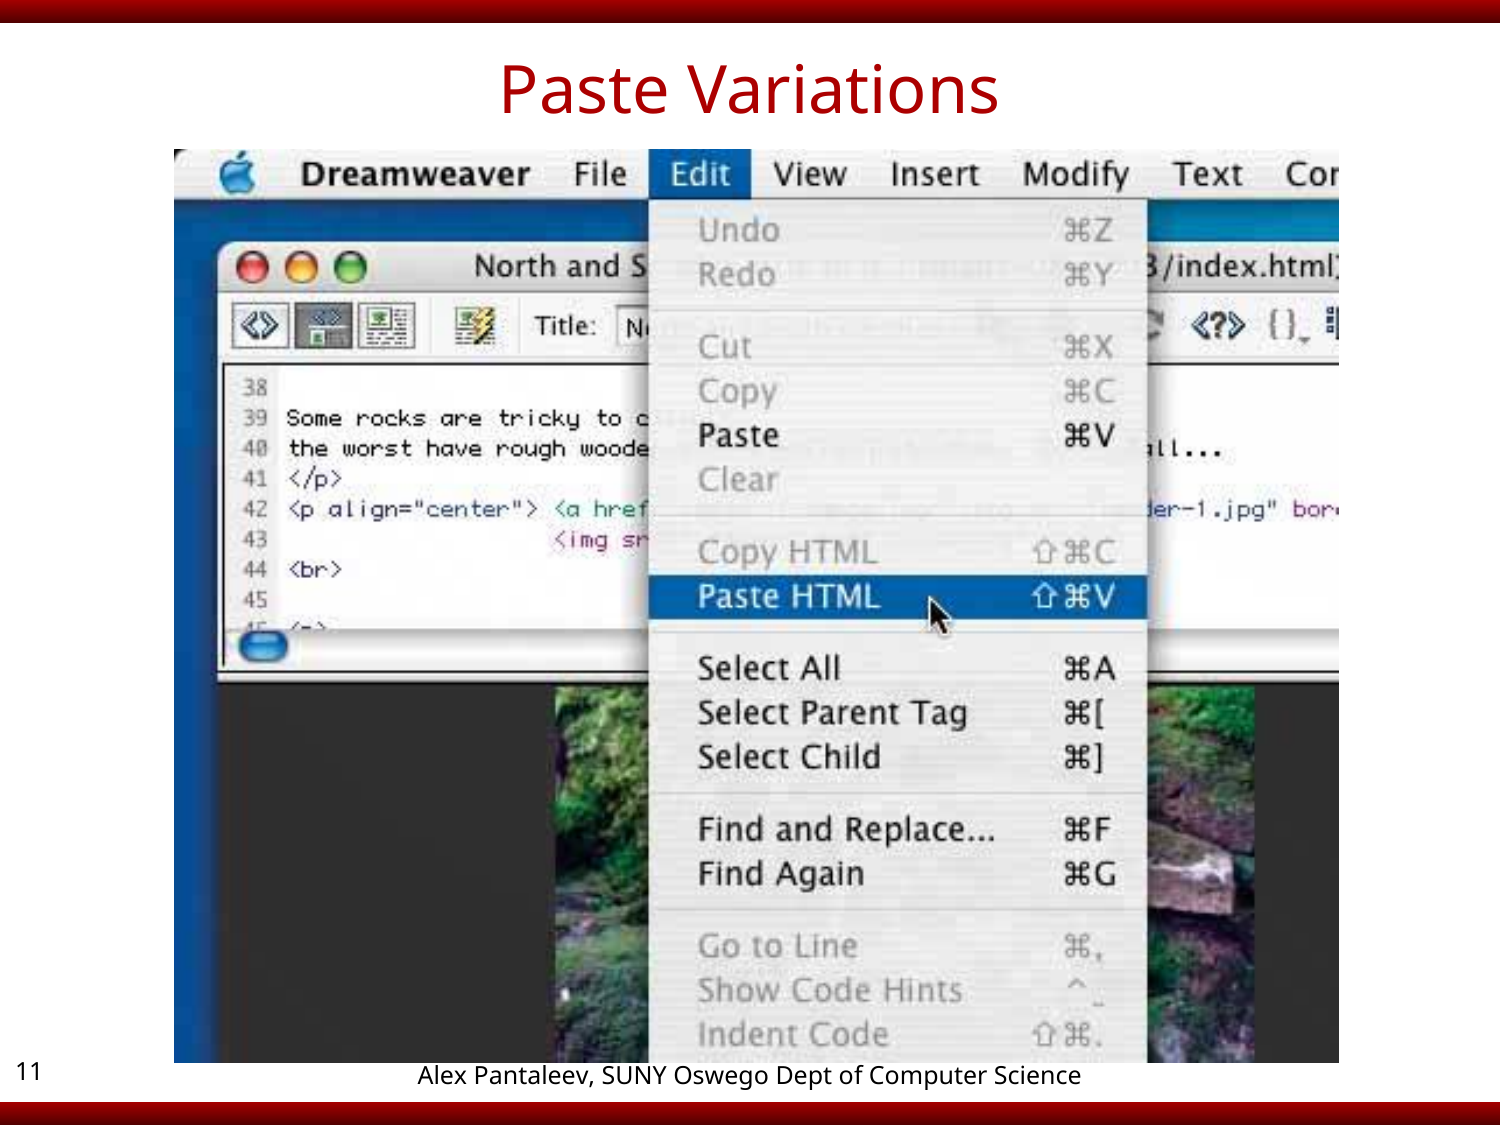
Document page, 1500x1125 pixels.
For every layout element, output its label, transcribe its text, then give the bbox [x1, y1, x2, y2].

title Paste Variations [0, 32, 1500, 143]
picture [174, 149, 1339, 1063]
